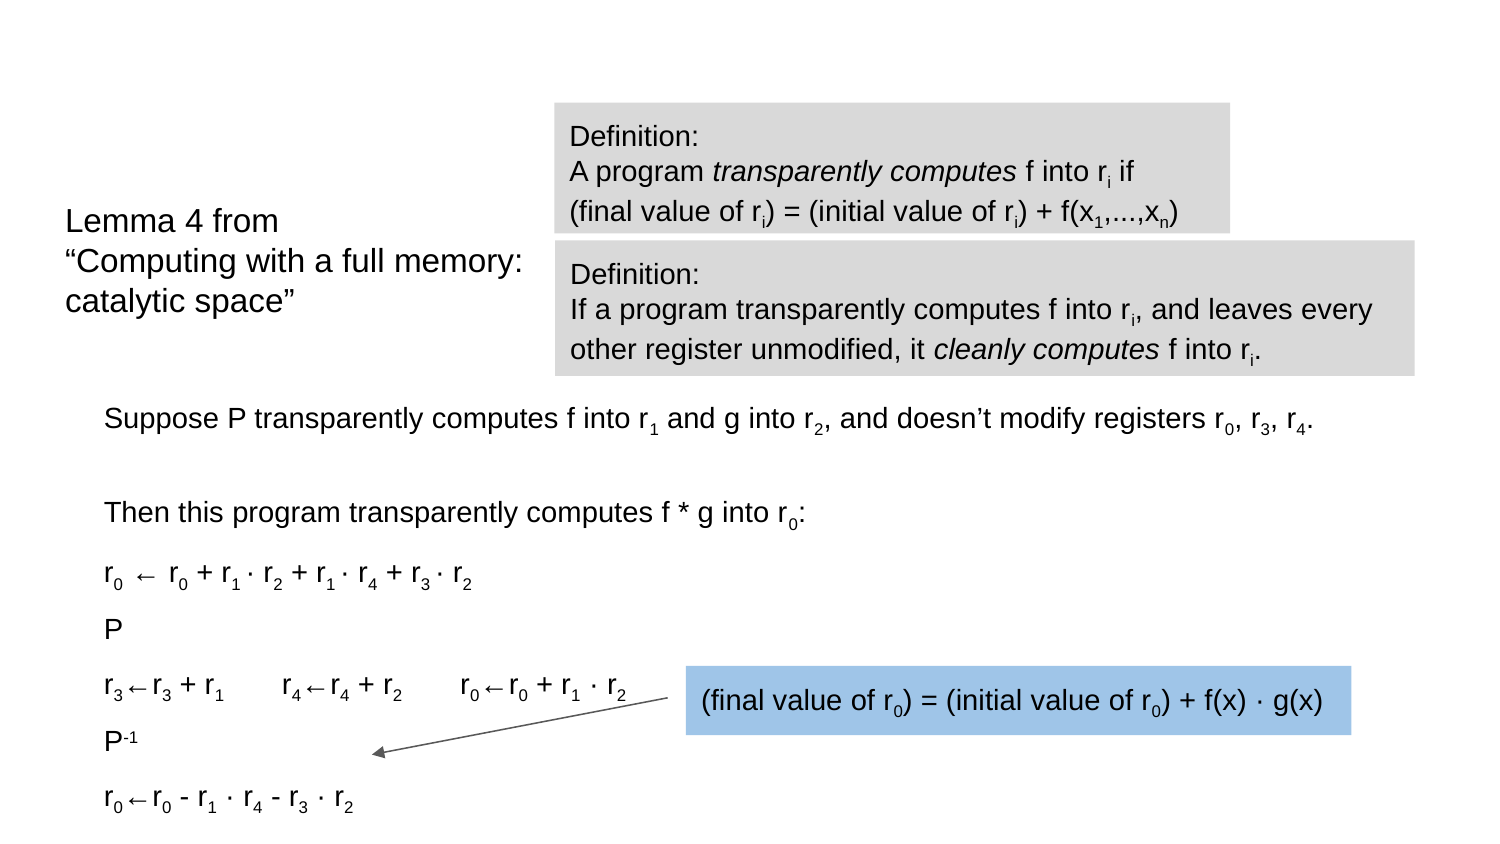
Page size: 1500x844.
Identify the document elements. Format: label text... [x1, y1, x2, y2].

text_box (final value of r0) = (initial value of r0) + f(x) · g(x) [685, 665, 1352, 736]
text_box Definition: If a program transparently computes f into ri, and leaves every other register unmodified, it cleanly computes f into ri. [555, 240, 1415, 376]
text_box Definition: A program transparently computes f into ri if (final value of ri) = (initial value of ri) + f(x1,...,xn) [554, 102, 1231, 234]
text_box Lemma 4 from “Computing with a full memory: catalytic space” [49, 184, 542, 305]
text_box Suppose P transparently computes f into r1 and g into r2, and doesn’t modify registers r0, r3, r4. Then this program transparently computes f * g into r0: r0 ← r0 + r1 · r2 + r1 · r4 + r3 · r2 P r3←r3 + r1 r4←r4 + r2 r0←r0 + r1 · r2 P-1 r0←r0 - r1 · r4 - r3 · r2 [88, 384, 1352, 809]
